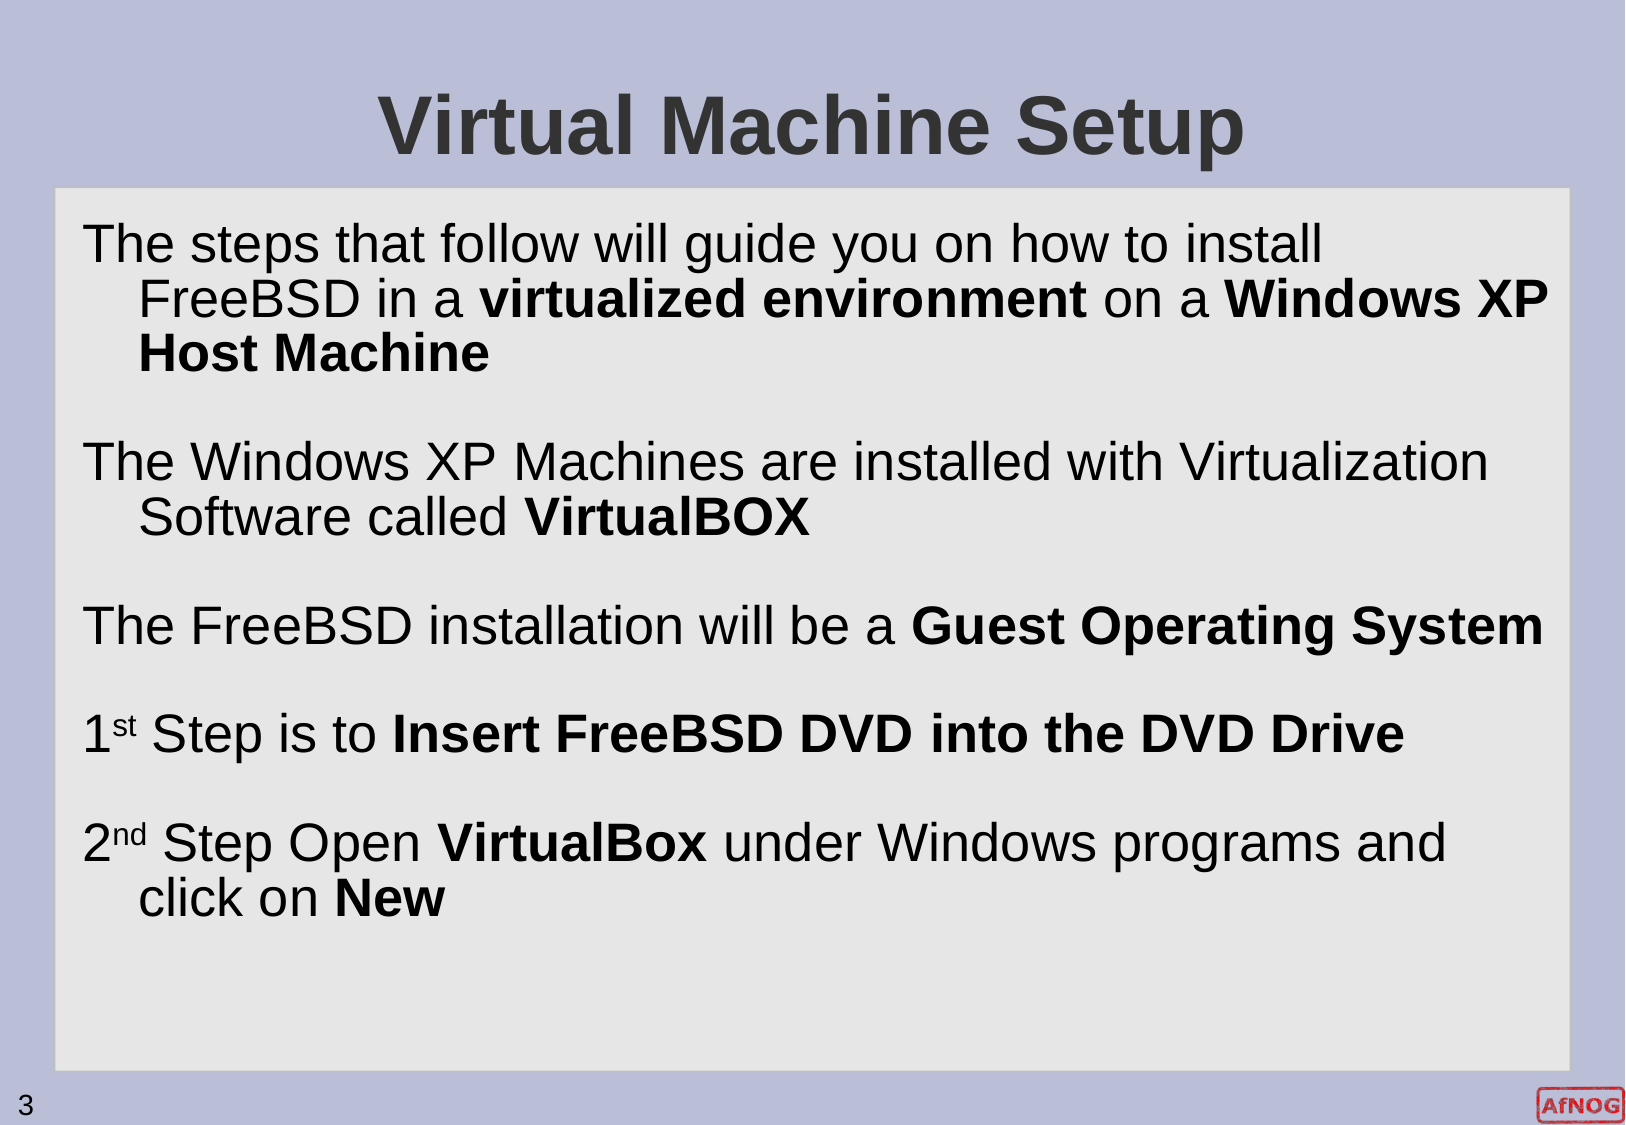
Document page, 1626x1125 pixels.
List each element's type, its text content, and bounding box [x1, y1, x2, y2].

title Virtual Machine Setup [54, 44, 1570, 214]
list The steps that follow will guide you on how to install FreeBSD in a virtualized environment on a Windows XP Host Machine The Windows XP Machines are installed with Virtualization Software called VirtualBOX The FreeBSD installation will be a Guest Operating System 1st Step is to Insert FreeBSD DVD into the DVD Drive 2nd Step Open VirtualBox under Windows programs and click on New [82, 214, 1560, 1125]
picture [1560, 1085, 1626, 1125]
